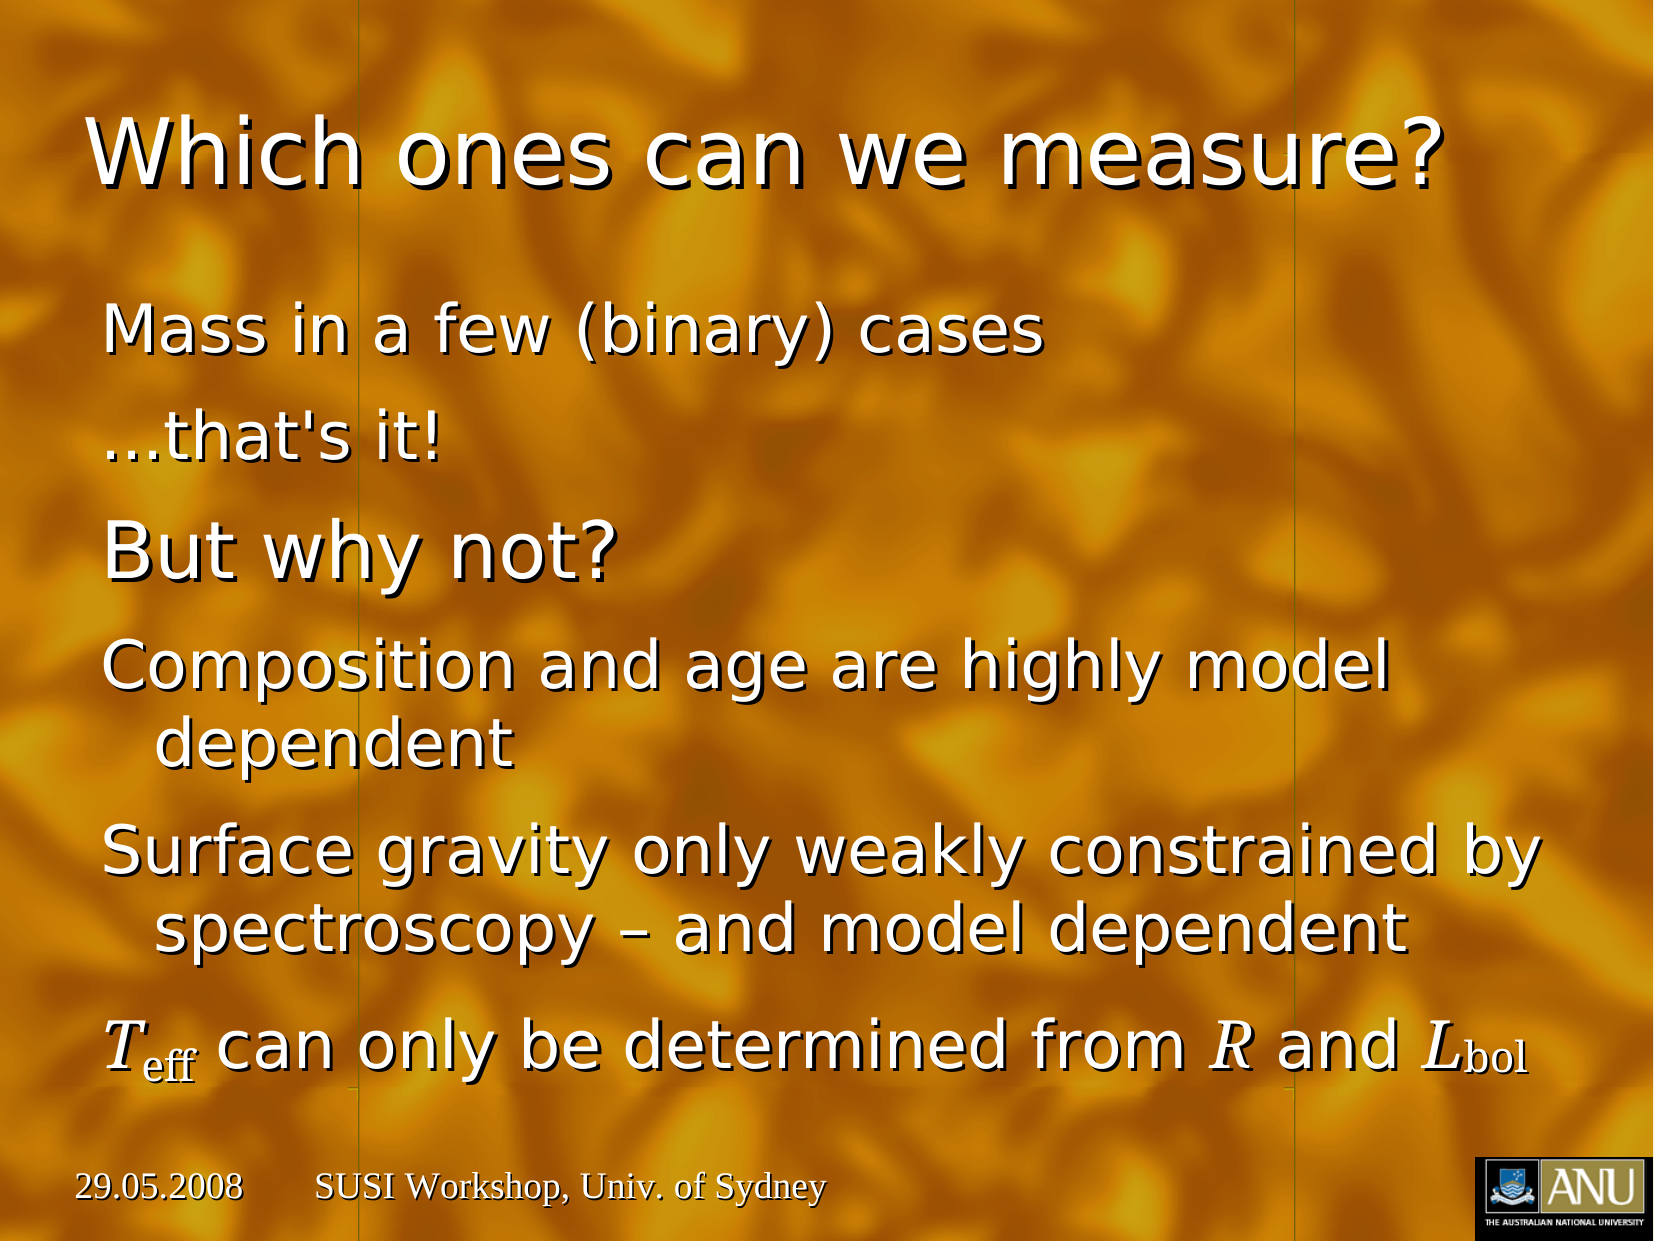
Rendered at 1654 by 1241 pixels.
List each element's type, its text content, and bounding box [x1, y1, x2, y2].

title Which ones can we measure? [82, 56, 1571, 250]
picture [0, 0, 1654, 1241]
list Mass in a few (binary) cases ...that's it! But why not? Composition and age are highly model dependent Surface gravity only weakly constrained by spectroscopy – and model dependent Teff can only be determined from R and Lbol [82, 290, 1571, 1109]
